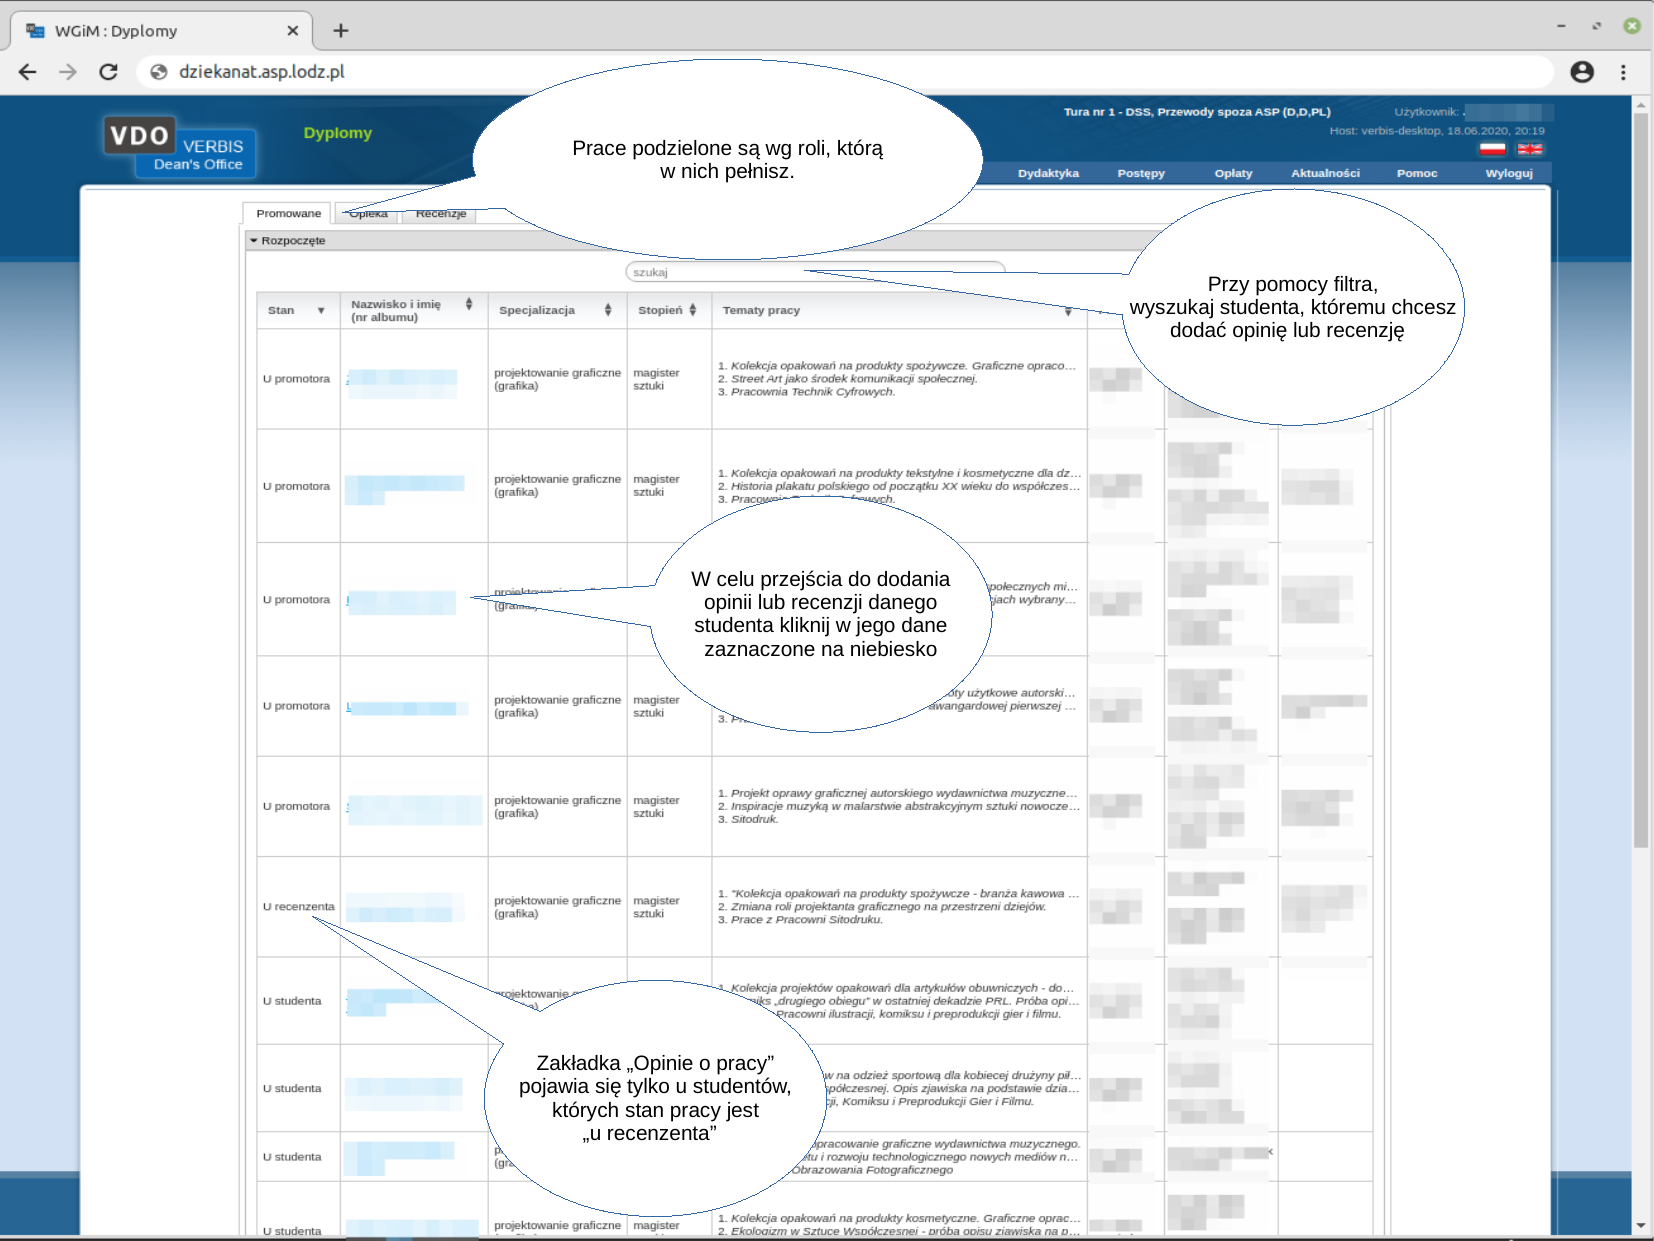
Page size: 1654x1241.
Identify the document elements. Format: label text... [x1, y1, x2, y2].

text_box W celu przejścia do dodania opinii lub recenzji danego studenta kliknij w jego dane zaznaczone na niebiesko [470, 496, 993, 733]
text_box Zakładka „Opinie o pracy” pojawia się tylko u studentów, których stan pracy jest „u recenzenta” [312, 916, 827, 1217]
picture [0, 0, 1654, 1241]
text_box Przy pomocy filtra, wyszukaj studenta, któremu chcesz dodać opinię lub recenzję [804, 188, 1465, 426]
text_box Prace podzielone są wg roli, którą w nich pełnisz. [342, 59, 984, 260]
